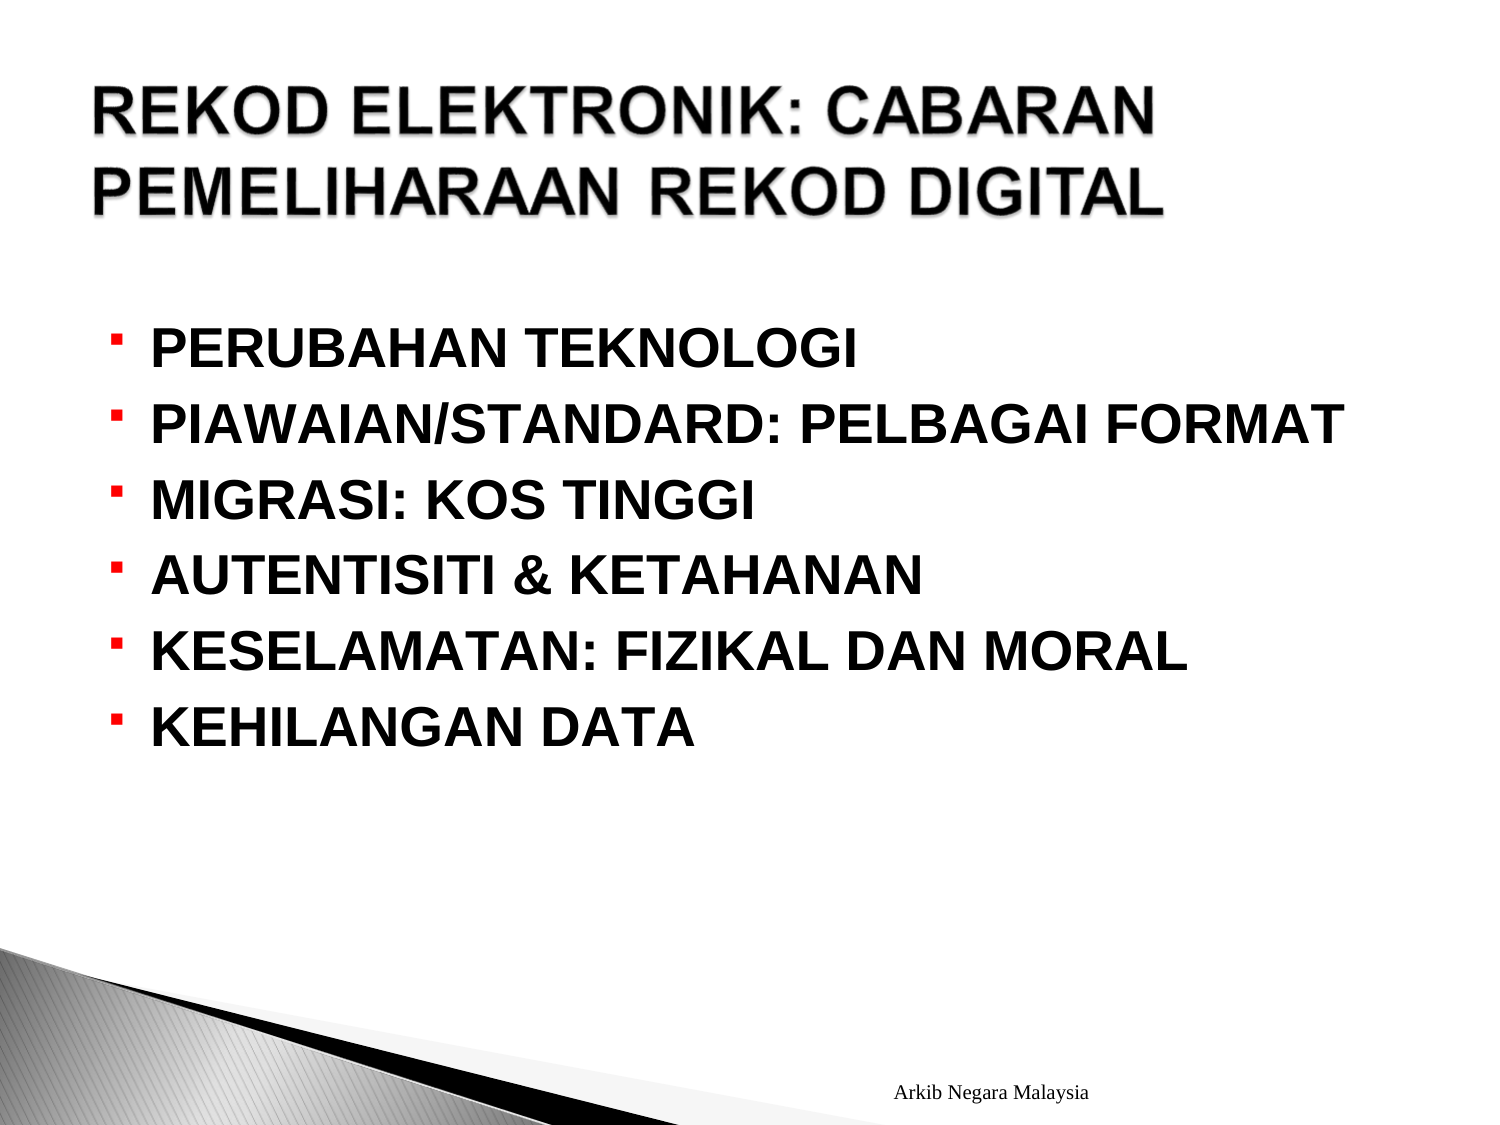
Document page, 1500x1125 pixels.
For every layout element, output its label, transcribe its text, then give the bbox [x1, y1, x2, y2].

text_box Arkib Negara Malaysia [718, 1051, 1105, 1112]
list PERUBAHAN TEKNOLOGI PIAWAIAN/STANDARD: PELBAGAI FORMAT MIGRASI: KOS TINGGI AUTENTISITI & KETAHANAN KESELAMATAN: FIZIKAL DAN MORAL KEHILANGAN DATA [75, 303, 1426, 1006]
picture [0, 947, 559, 1125]
picture [75, 37, 1426, 264]
